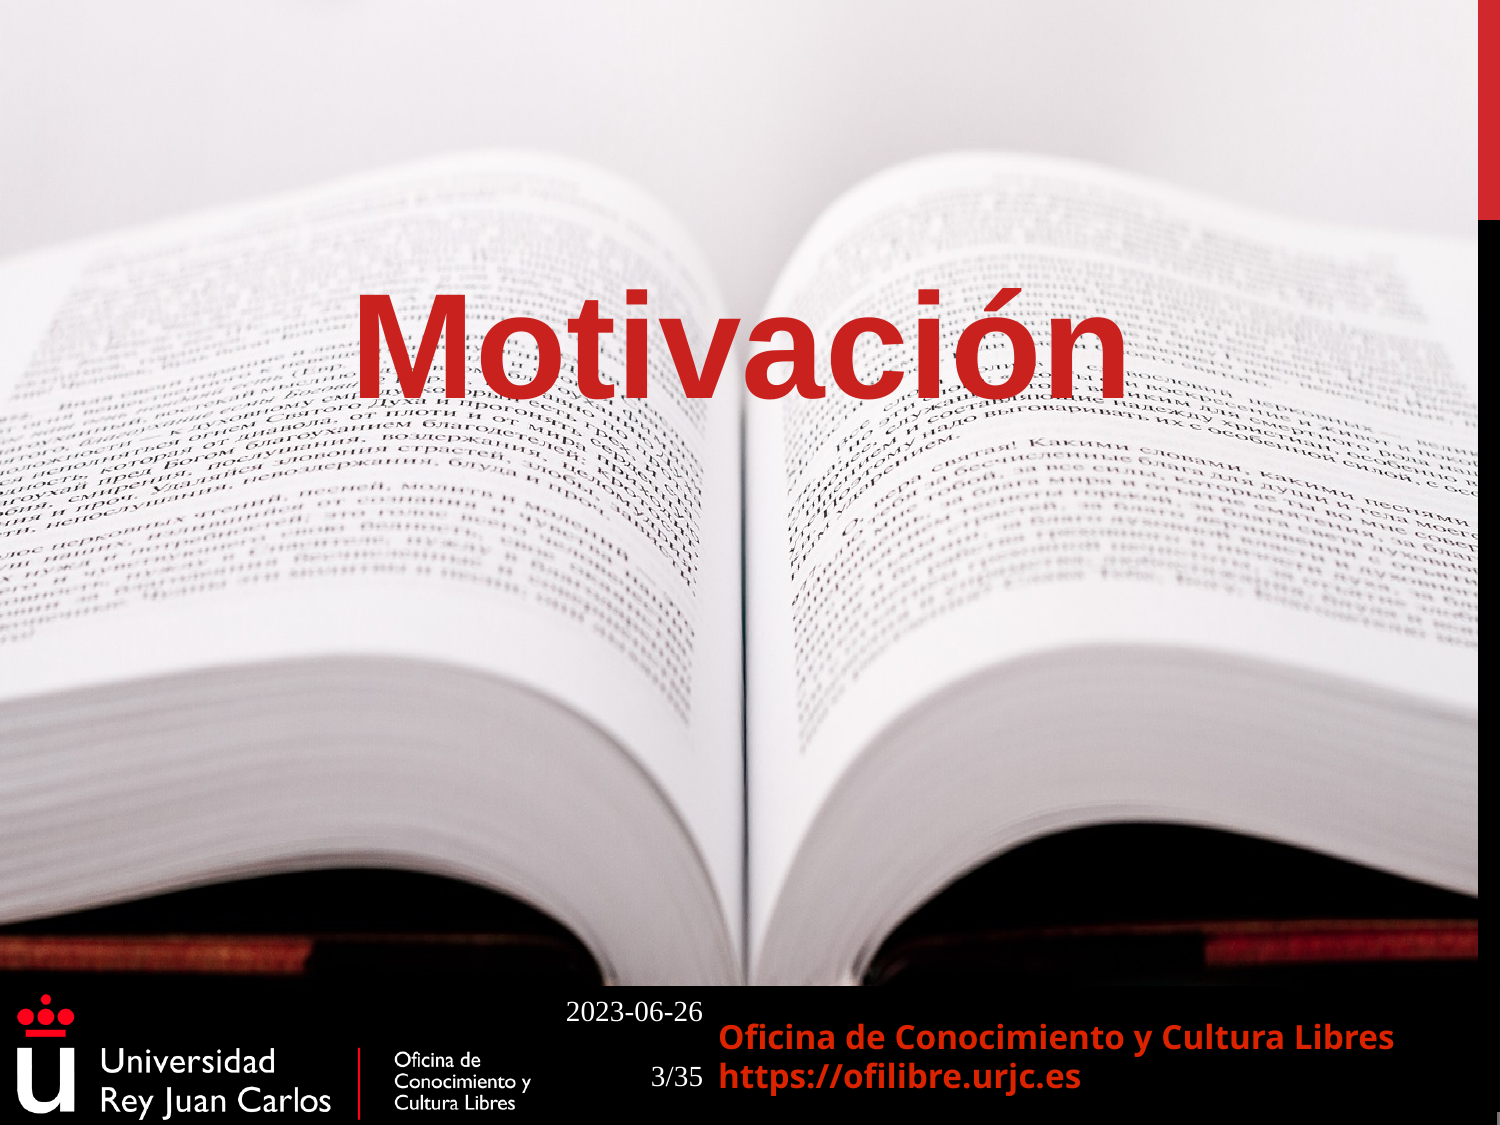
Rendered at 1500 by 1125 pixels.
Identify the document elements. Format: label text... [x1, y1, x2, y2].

picture [0, 0, 1478, 986]
picture [17, 994, 531, 1120]
text_box Motivación [60, 254, 1426, 940]
